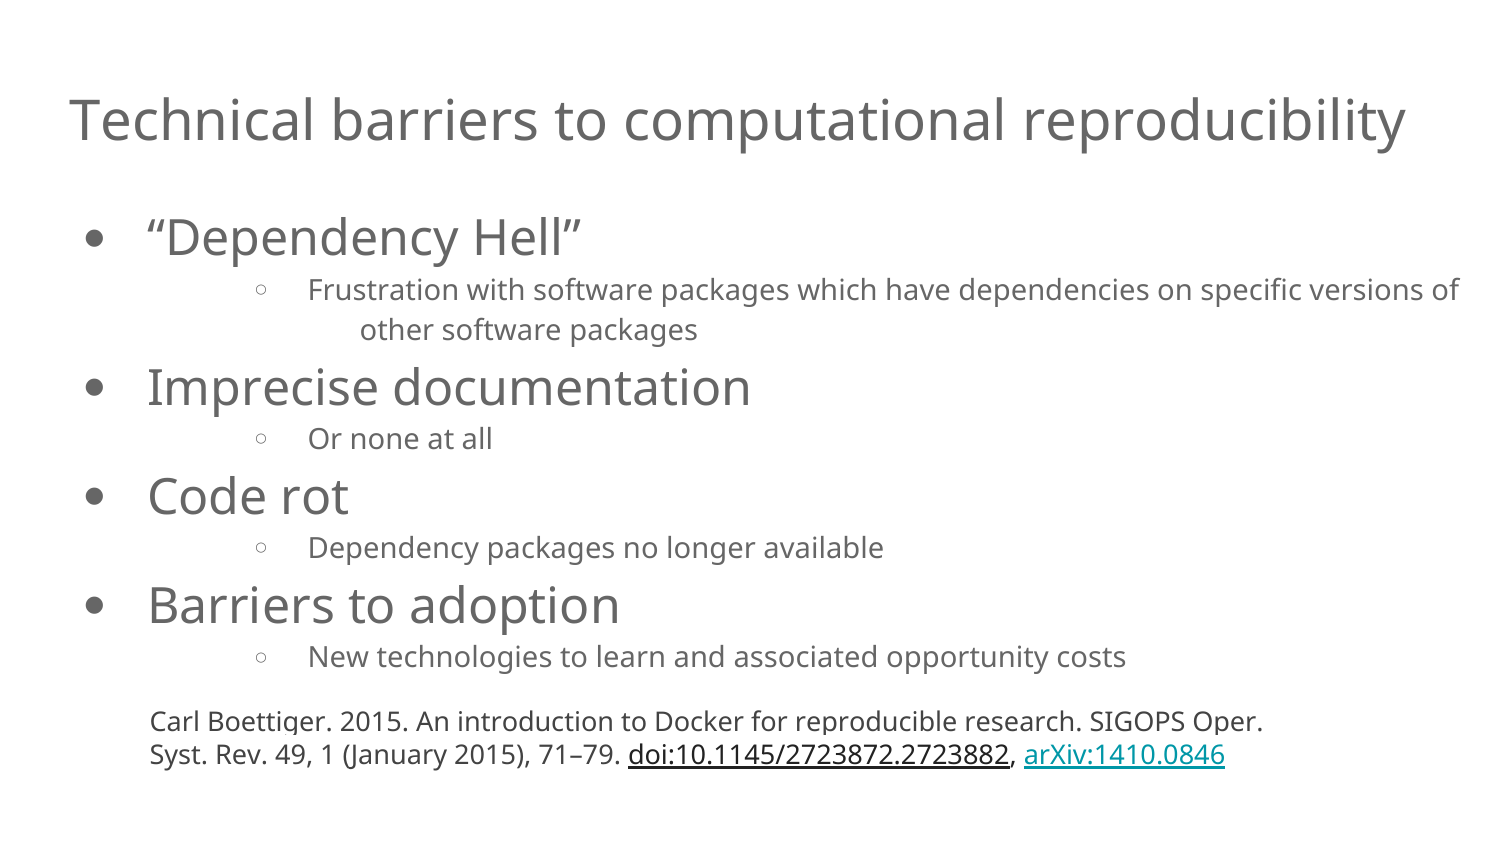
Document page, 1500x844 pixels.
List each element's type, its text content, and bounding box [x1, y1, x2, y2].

text_box Carl Boettiger. 2015. An introduction to Docker for reproducible research. SIGOPS Oper. Syst. Rev. 49, 1 (January 2015), 71–79. doi:10.1145/2723872.2723882, arXiv:1410.0846 [134, 689, 1279, 844]
text_box Technical barriers to computational reproducibility [54, 68, 1430, 192]
text_box “Dependency Hell” Frustration with software packages which have dependencies on specific versions of other software packages Imprecise documentation Or none at all Code rot Dependency packages no longer available Barriers to adoption New technologies to learn and associated opportunity costs [54, 191, 1472, 653]
